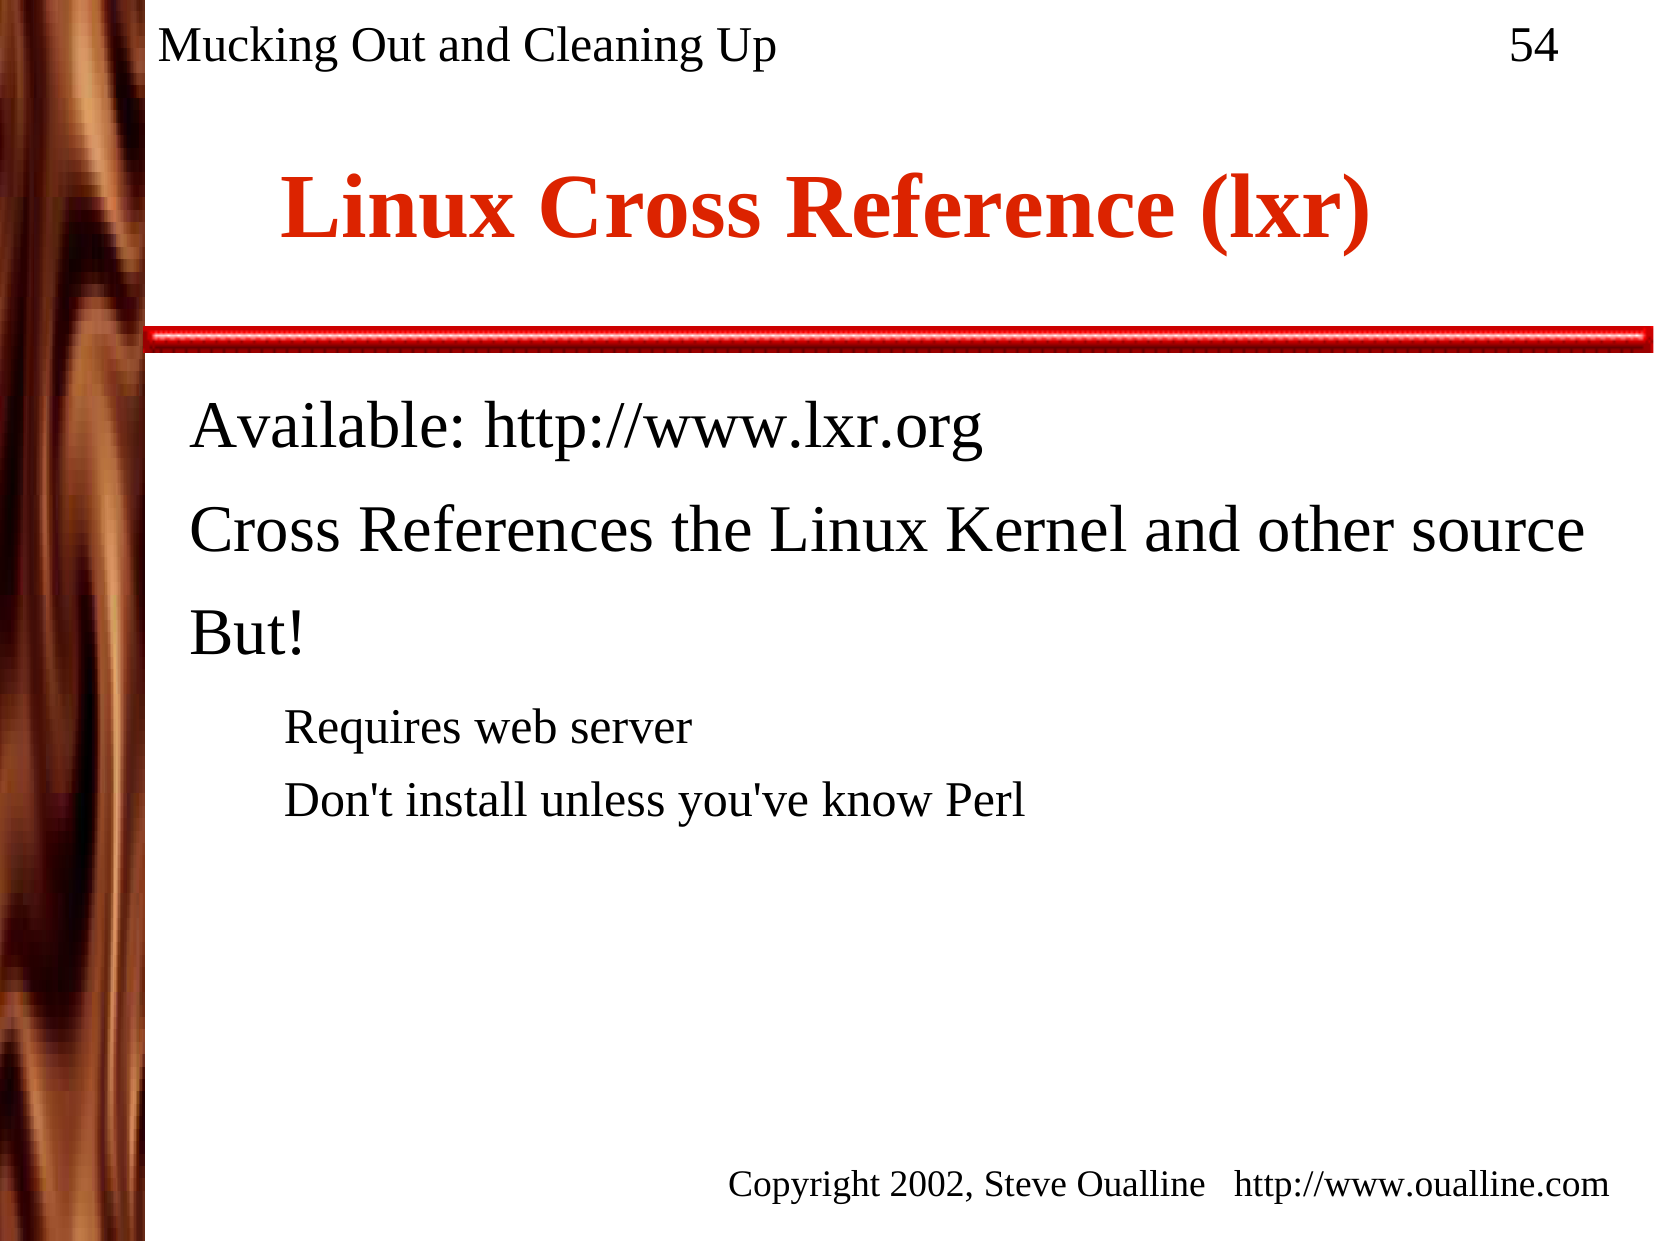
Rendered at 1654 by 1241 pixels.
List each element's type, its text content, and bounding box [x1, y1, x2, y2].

picture [0, 0, 1654, 1241]
title Linux Cross Reference (lxr) [121, 102, 1534, 310]
list Available: http://www.lxr.org Cross References the Linux Kernel and other source But! Requires web server Don't install unless you've know Perl [177, 388, 1590, 1114]
